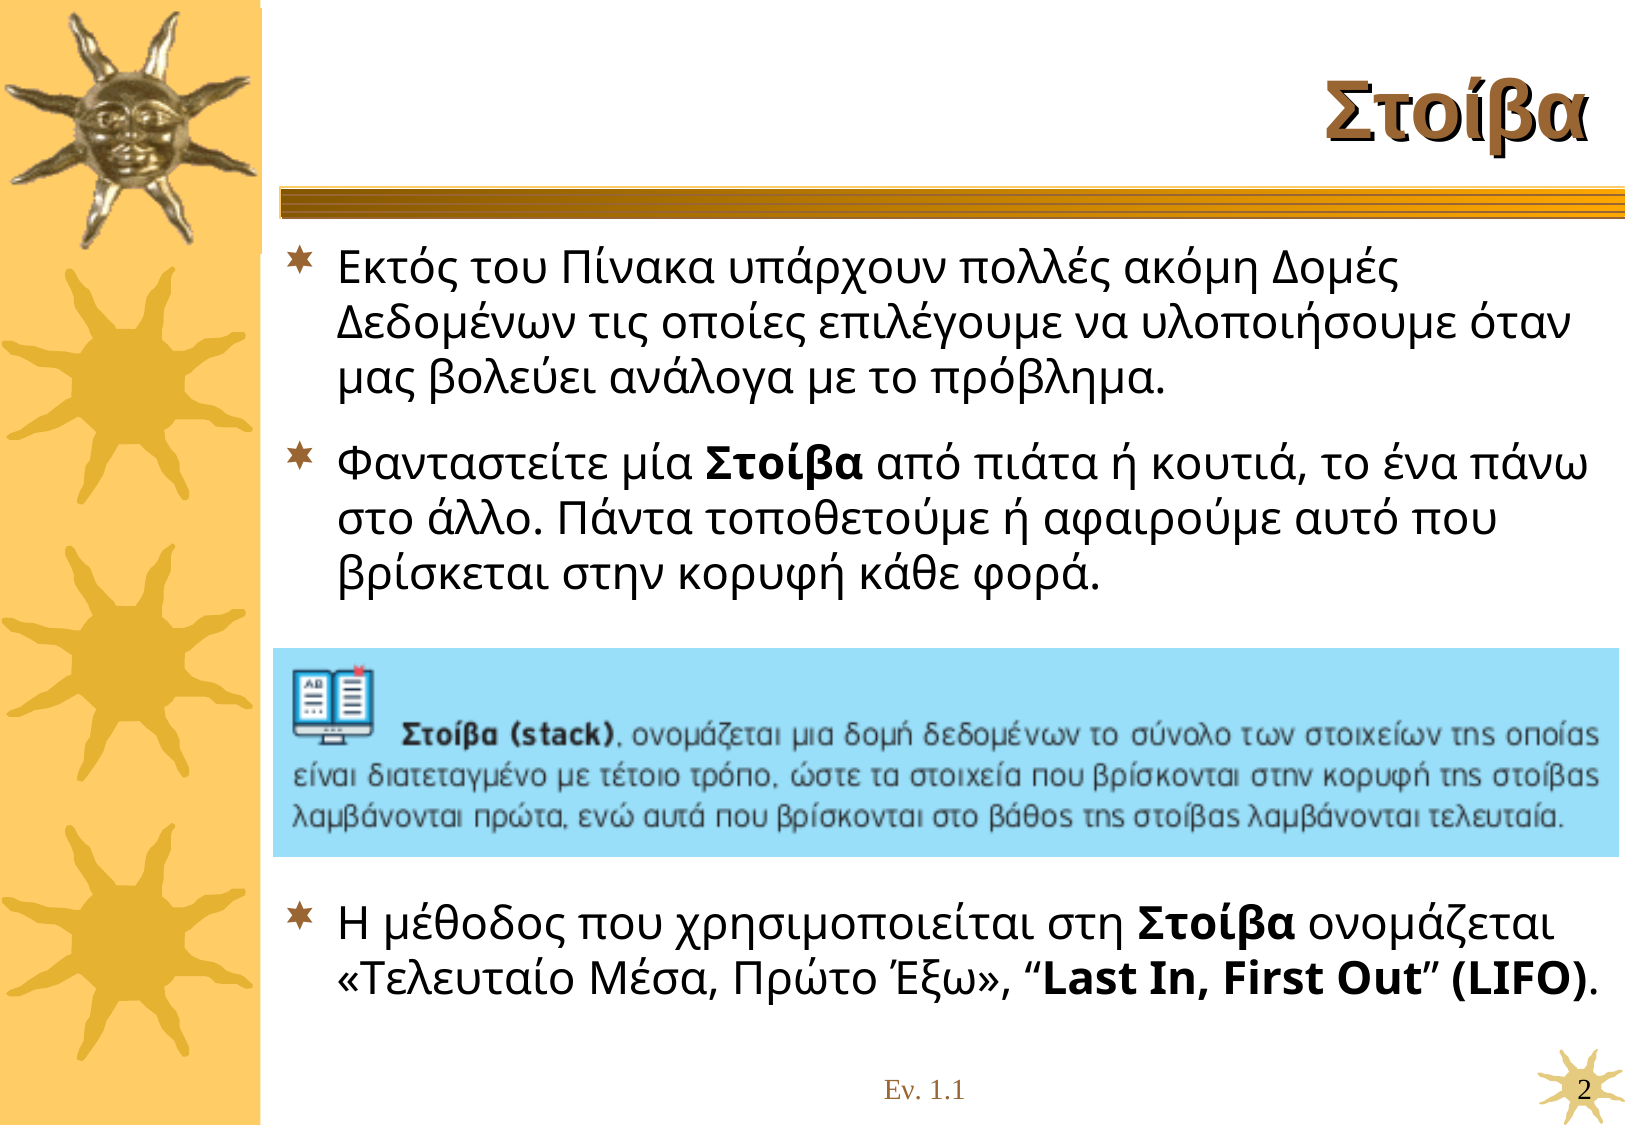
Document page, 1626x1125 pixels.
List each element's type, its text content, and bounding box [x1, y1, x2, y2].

picture [1, 163, 262, 254]
text_box Στοίβα [0, 0, 1625, 163]
picture [273, 648, 1619, 857]
text_box Η μέθοδος που χρησιμοποιείται στη Στοίβα ονομάζεται «Τελευταίο Μέσα, Πρώτο Έξω», “Last In, First Out” (LIFO). [265, 885, 1625, 1099]
text_box Εκτός του Πίνακα υπάρχουν πολλές ακόμη Δομές Δεδομένων τις οποίες επιλέγουμε να υλοποιήσουμε όταν μας βολεύει ανάλογα με το πρόβλημα. Φανταστείτε μία Στοίβα από πιάτα ή κουτιά, το ένα πάνω στο άλλο. Πάντα τοποθετούμε ή αφαιρούμε αυτό που βρίσκεται στην κορυφή κάθε φορά. [265, 230, 1625, 650]
